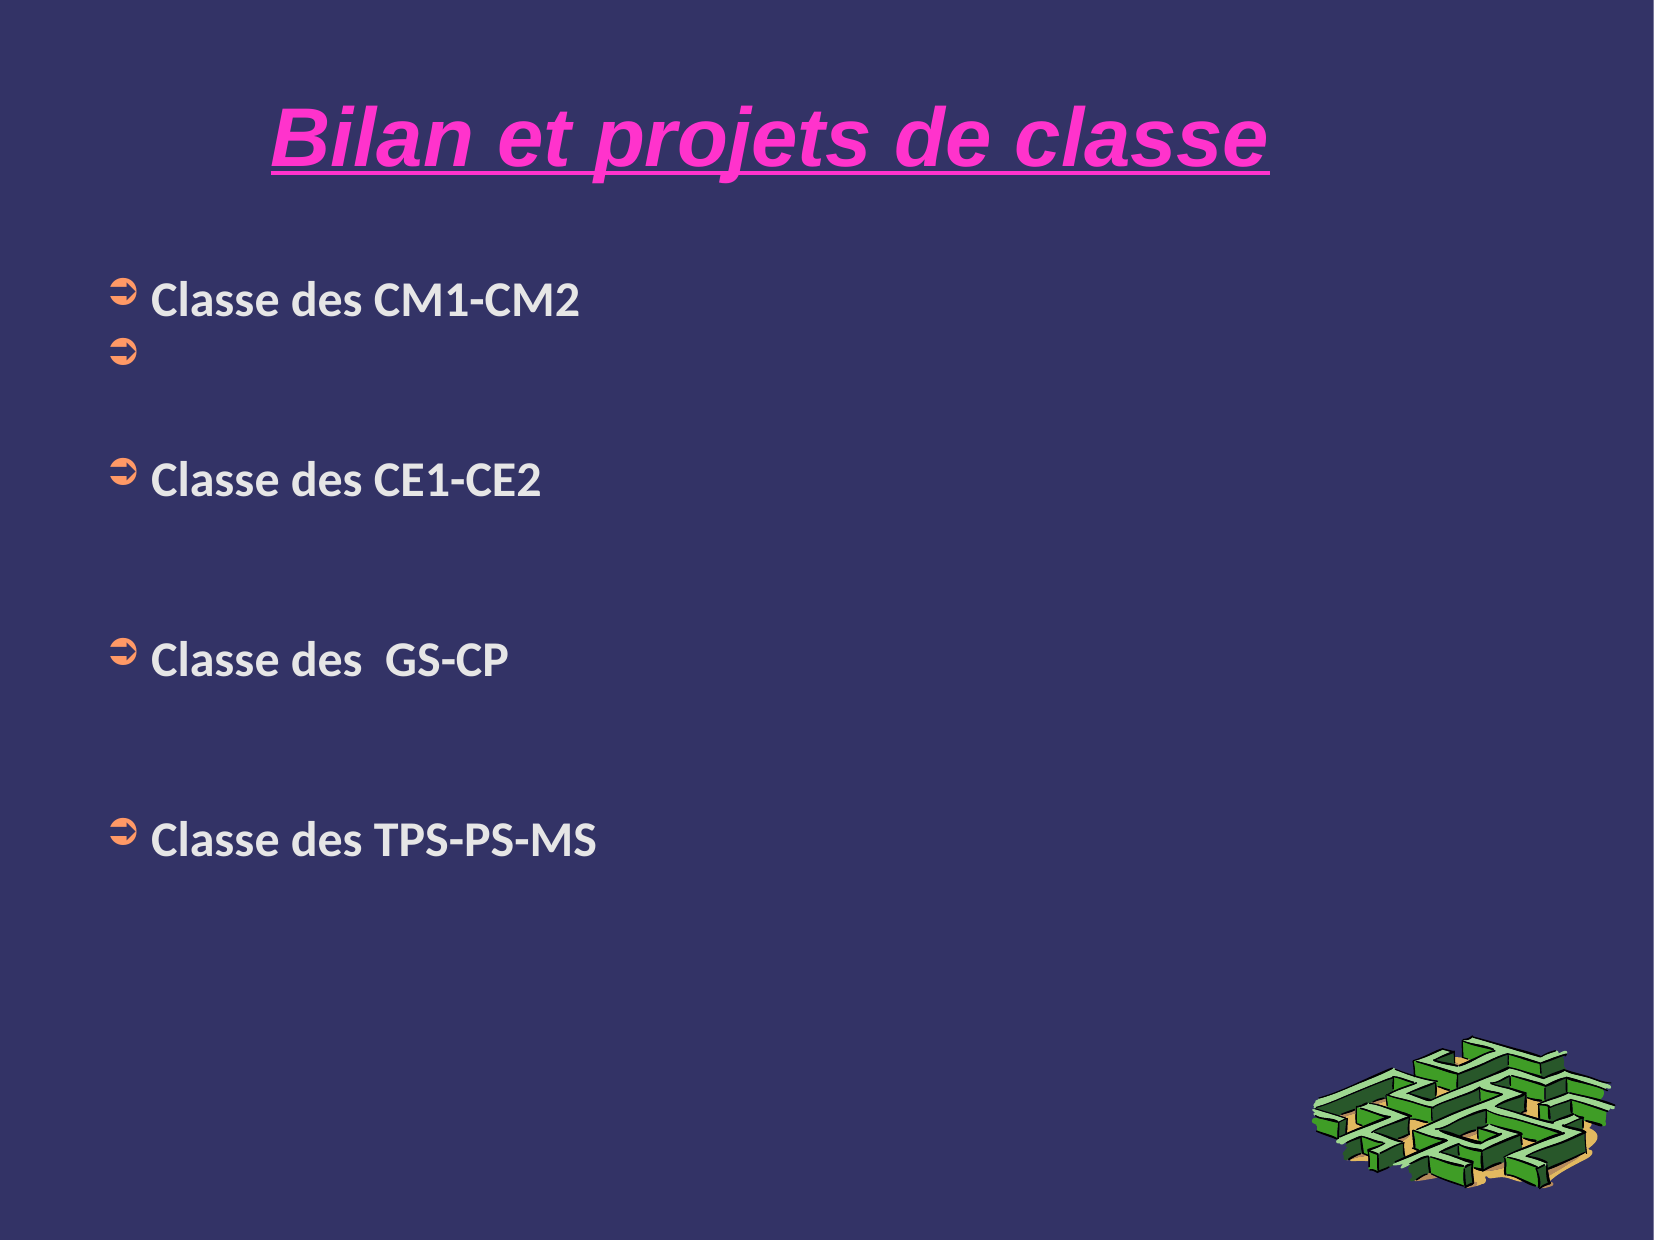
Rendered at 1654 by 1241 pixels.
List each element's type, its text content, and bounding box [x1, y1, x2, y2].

list Classe des CM1-CM2 Classe des CE1-CE2 Classe des GS-CP Classe des TPS-PS-MS [106, 236, 1465, 1182]
title Bilan et projets de classe [123, 82, 1418, 184]
